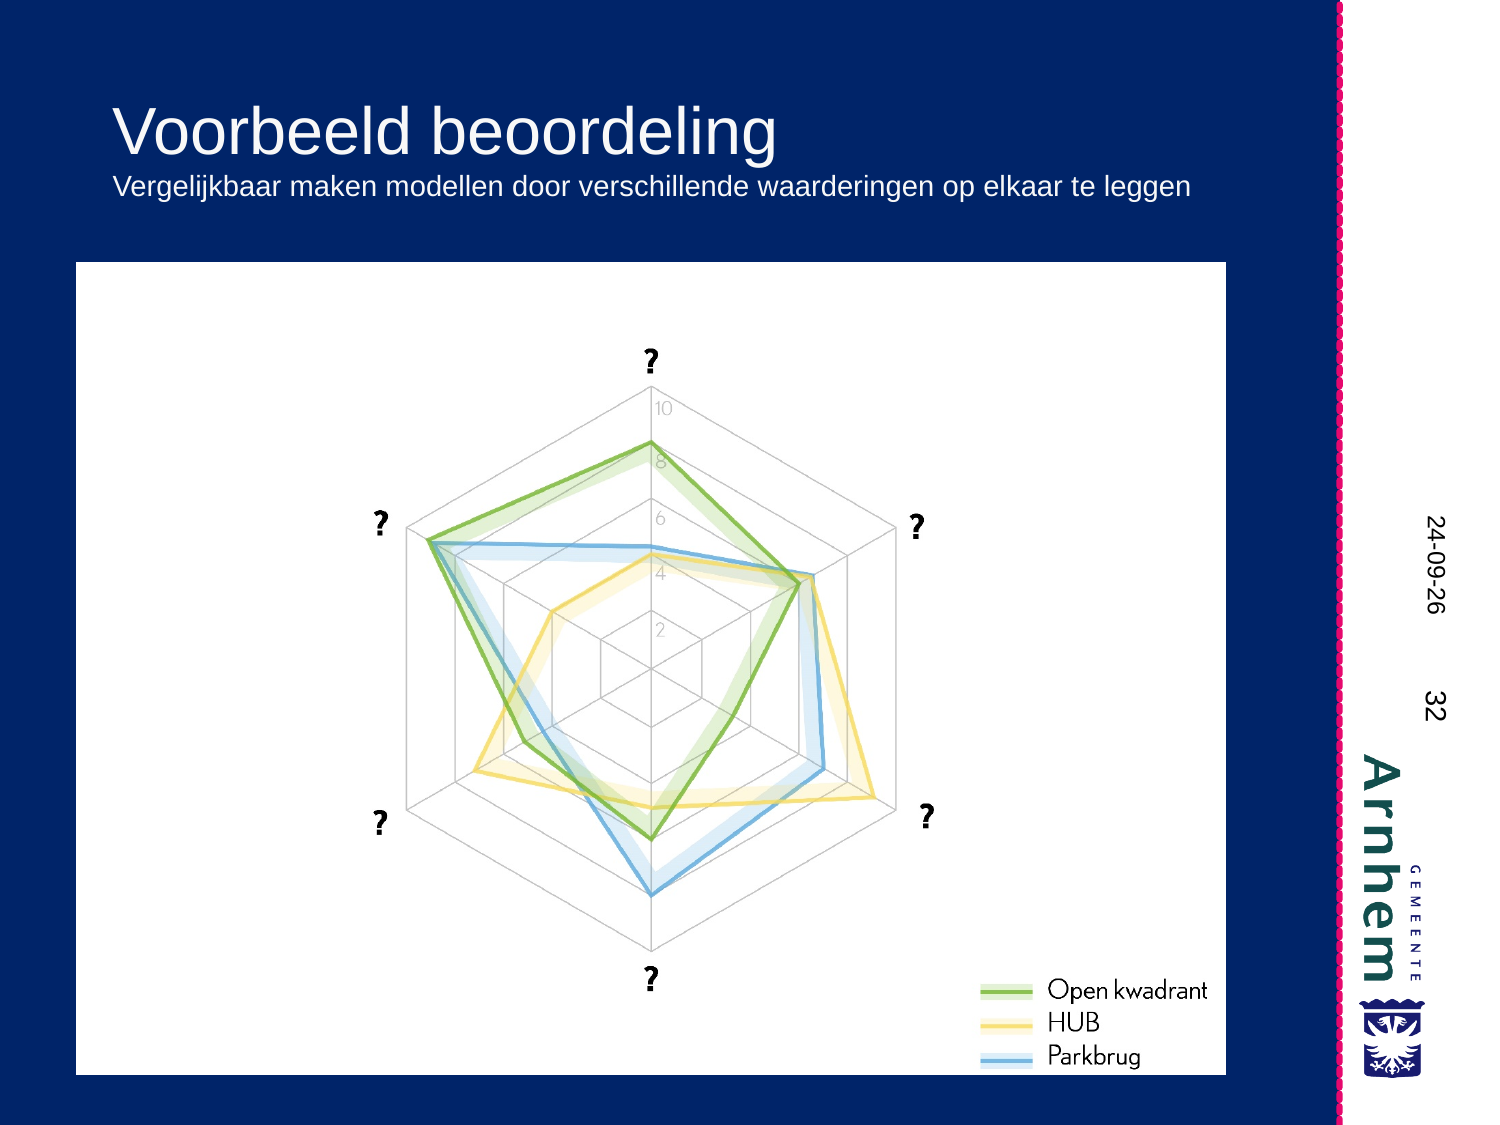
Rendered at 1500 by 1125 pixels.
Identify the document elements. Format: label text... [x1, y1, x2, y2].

text_box 15-2-2022 [1410, 500, 1461, 688]
picture [76, 262, 1226, 1075]
text_box Voorbeeld beoordeling Vergelijkbaar maken modellen door verschillende waarderingen op elkaar te leggen [112, 87, 1270, 251]
text_box 32 [1412, 675, 1463, 751]
